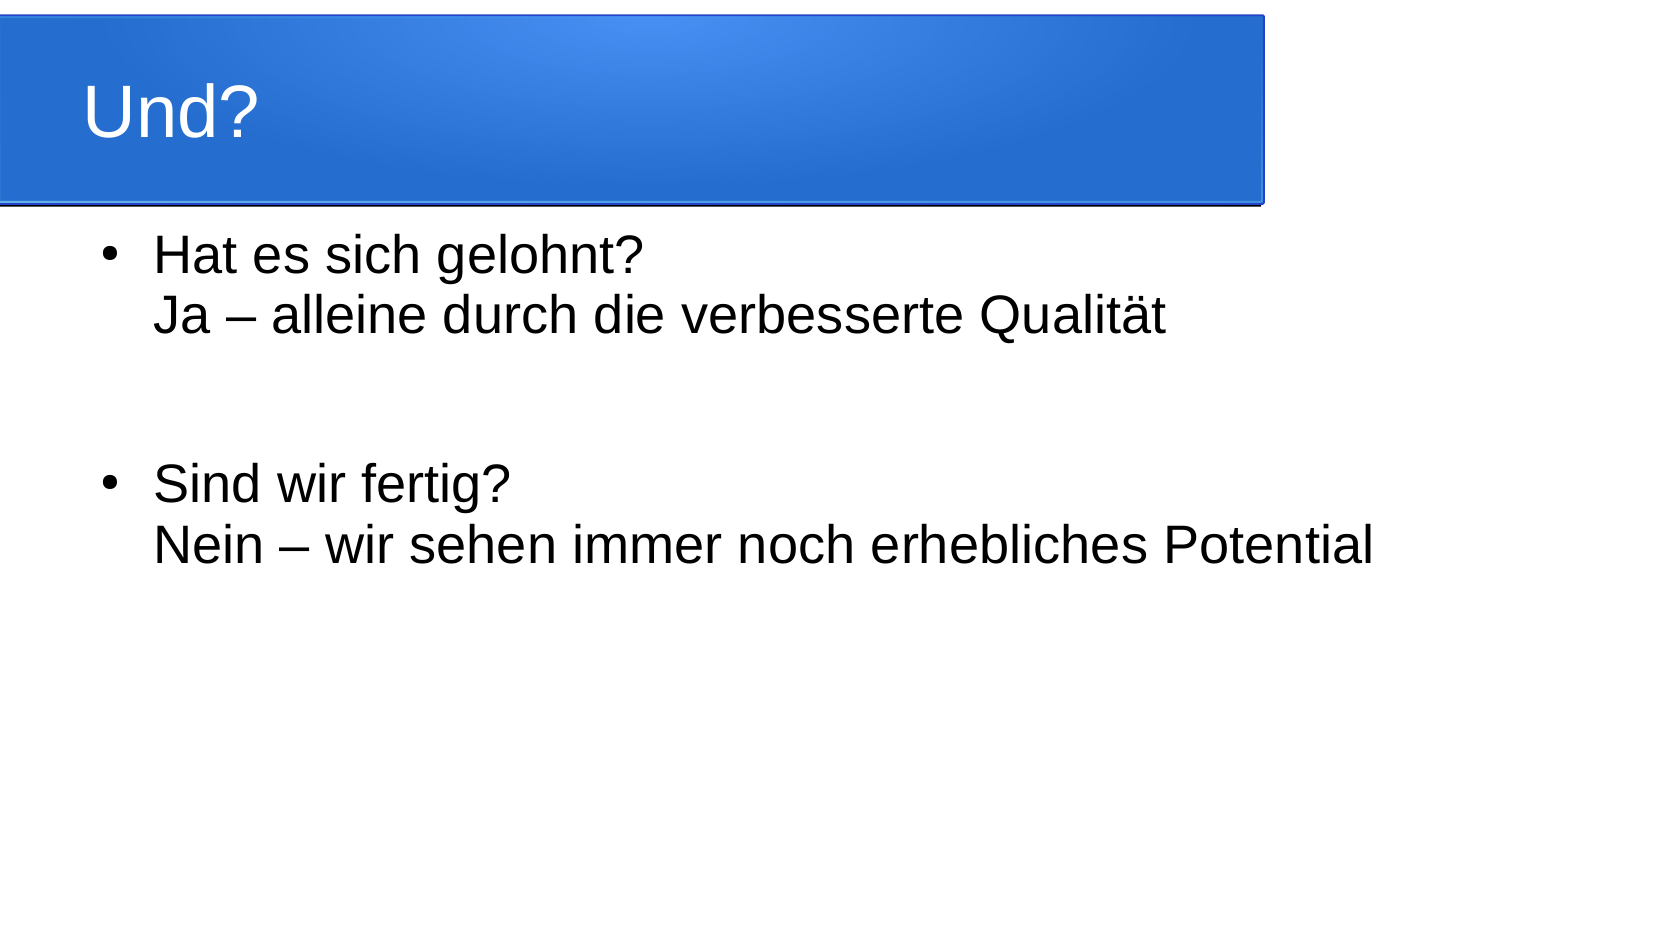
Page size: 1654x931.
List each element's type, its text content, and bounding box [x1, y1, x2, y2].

list Hat es sich gelohnt? Ja – alleine durch die verbesserte Qualität Sind wir fertig? Nein – wir sehen immer noch erhebliches Potential [82, 224, 1571, 764]
title Und? [82, 35, 1235, 189]
